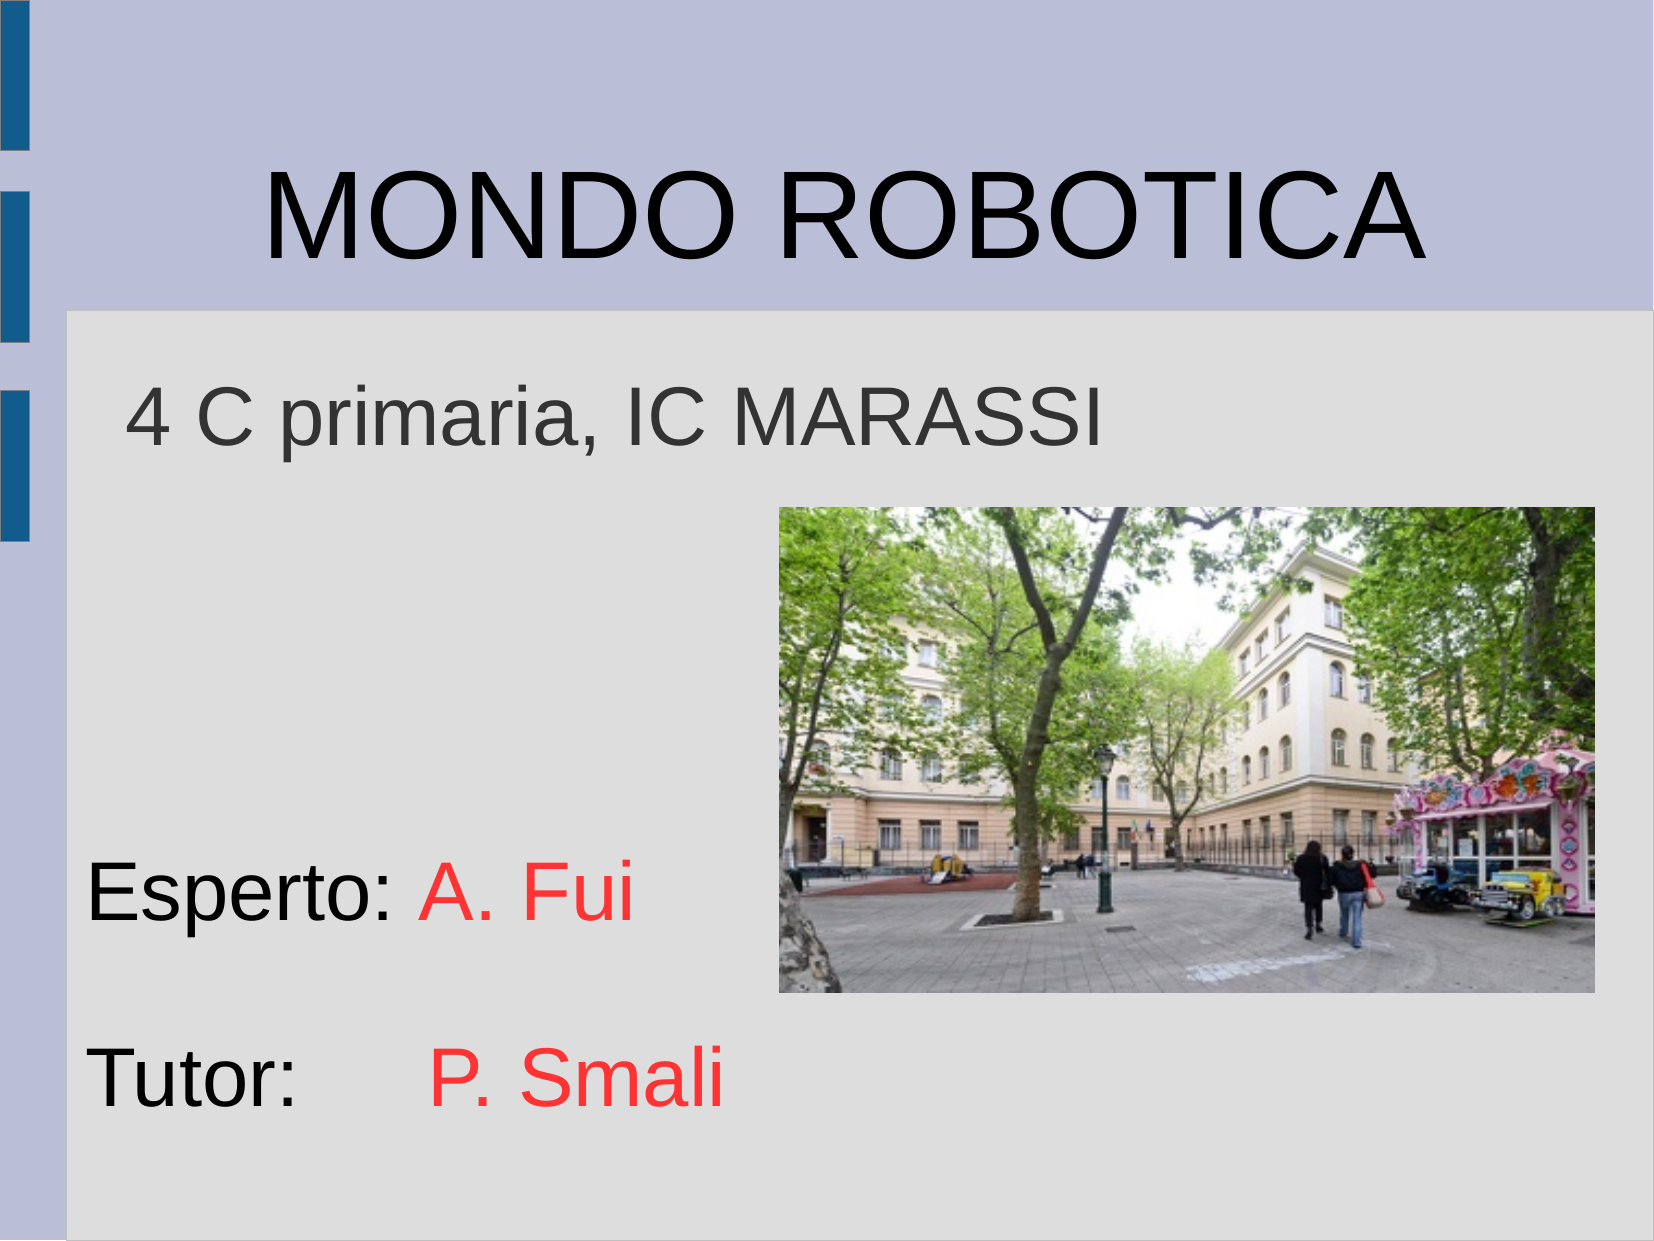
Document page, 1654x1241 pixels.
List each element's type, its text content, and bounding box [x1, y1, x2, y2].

text_box MONDO ROBOTICA [246, 138, 1443, 377]
text_box Esperto: A. Fui Tutor: P. Smali [47, 837, 752, 1217]
picture [779, 507, 1595, 993]
text_box 4 C primaria, IC MARASSI [110, 363, 1123, 556]
